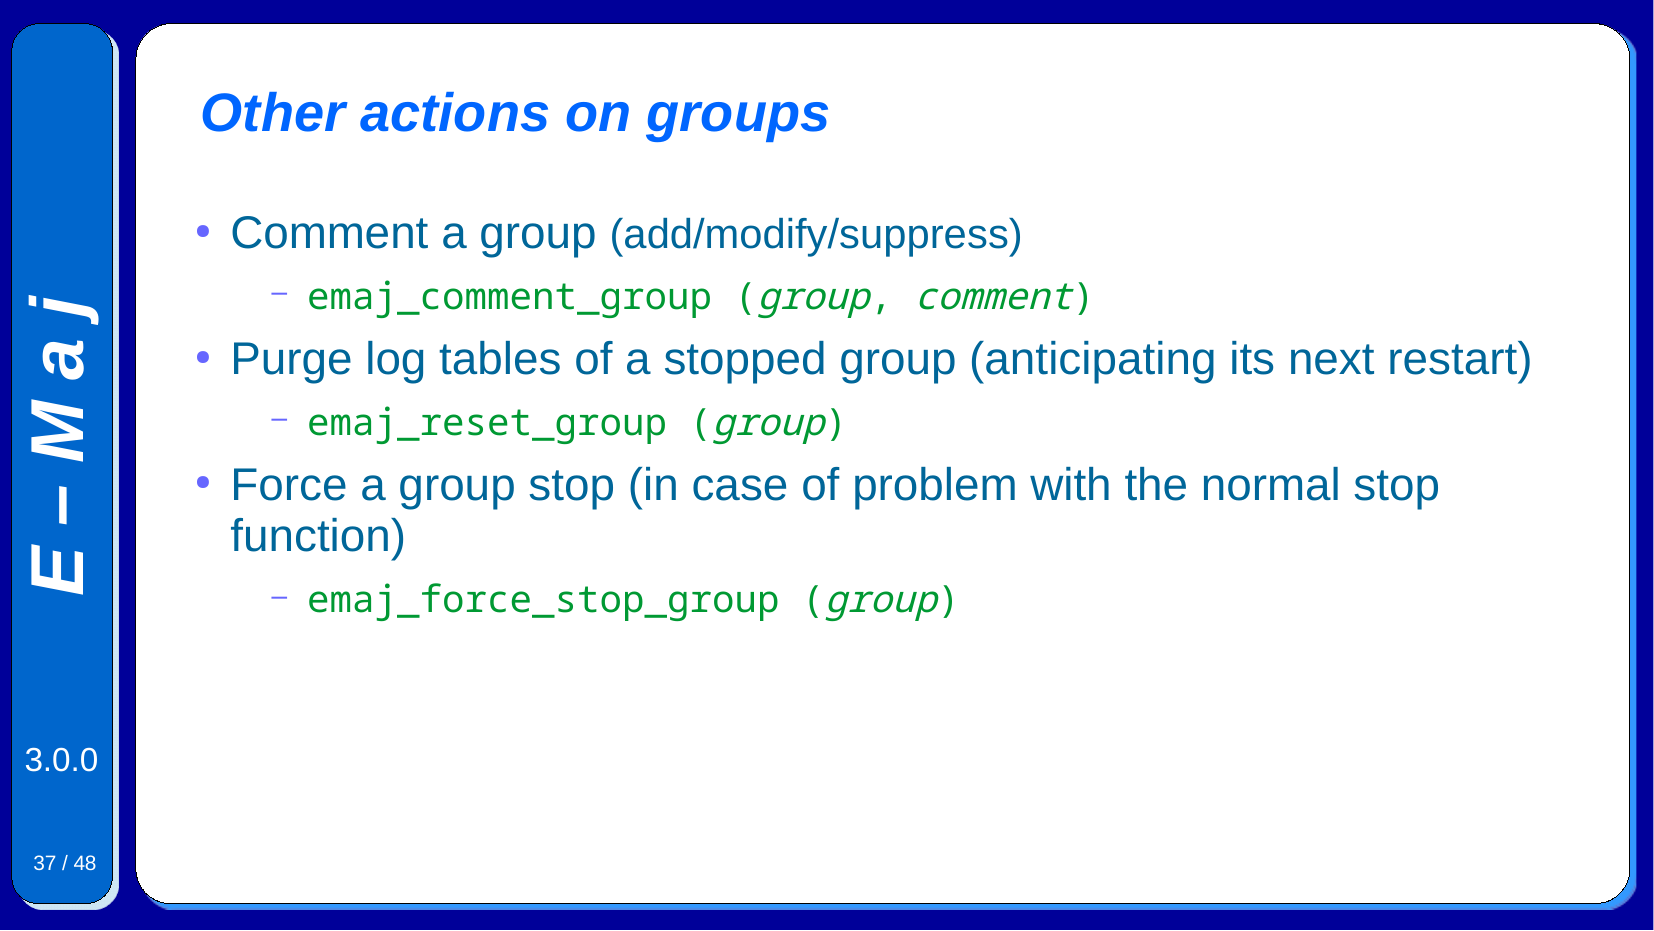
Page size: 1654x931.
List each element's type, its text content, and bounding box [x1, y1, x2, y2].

list Comment a group (add/modify/suppress) emaj_comment_group (group, comment) Purge log tables of a stopped group (anticipating its next restart) emaj_reset_group (group) Force a group stop (in case of problem with the normal stop function) emaj_force_stop_group (group) [177, 206, 1587, 827]
title Other actions on groups [200, 34, 1575, 191]
